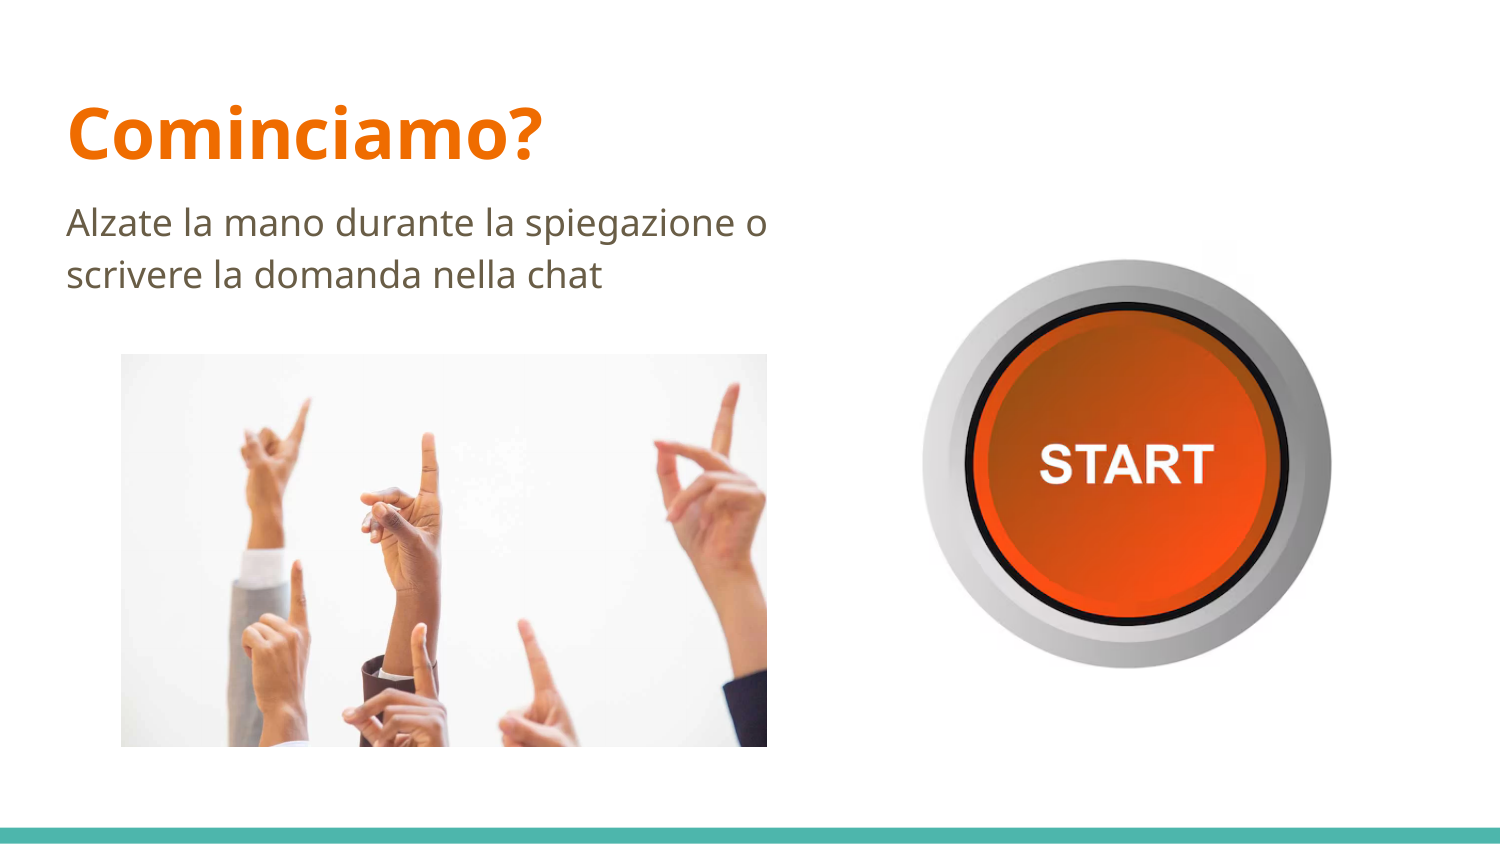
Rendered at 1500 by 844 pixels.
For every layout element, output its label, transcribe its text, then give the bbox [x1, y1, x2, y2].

list Alzate la mano durante la spiegazione o scrivere la domanda nella chat [51, 177, 793, 343]
picture [121, 354, 767, 747]
picture [793, 172, 1461, 756]
title Cominciamo? [51, 72, 1449, 177]
